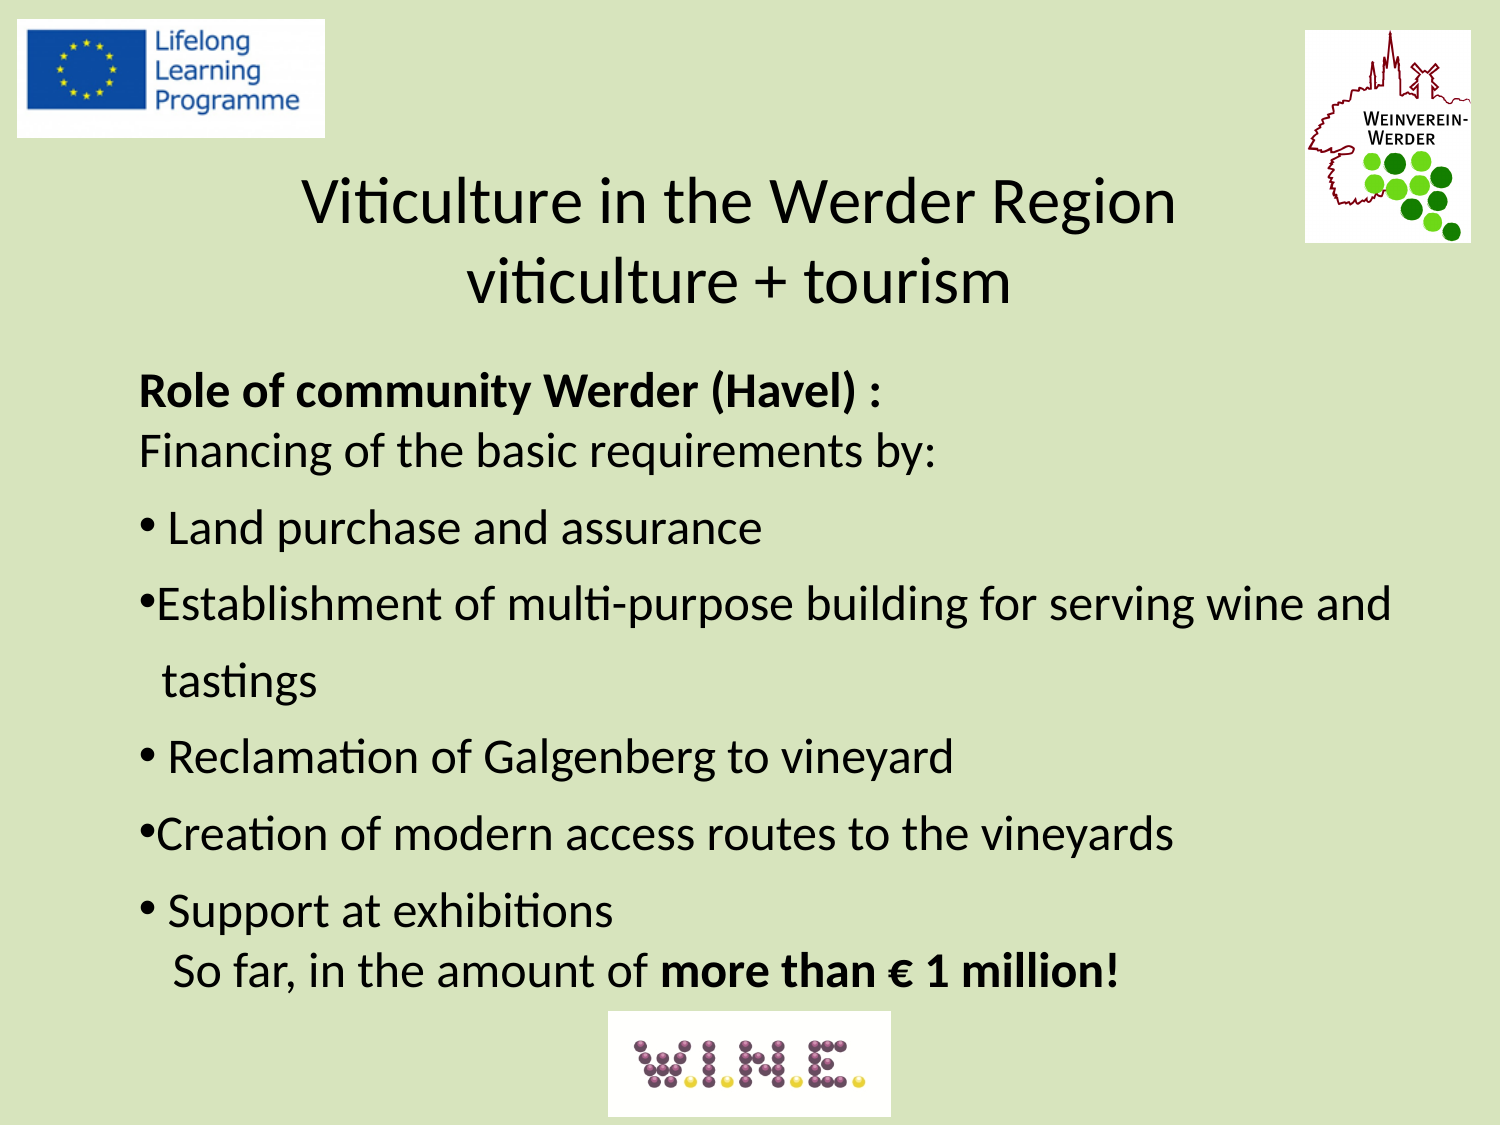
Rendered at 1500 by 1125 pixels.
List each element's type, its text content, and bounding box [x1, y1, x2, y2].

picture [608, 1011, 891, 1117]
picture [17, 19, 325, 138]
picture [1305, 30, 1471, 243]
text_box Role of community Werder (Havel) : Financing of the basic requirements by: Land purchase and assurance Establishment of multi-purpose building for serving wine and tastings Reclamation of Galgenberg to vineyard Creation of modern access routes to the vineyards Support at exhibitions So far, in the amount of more than € 1 million! [123, 349, 1426, 1006]
text_box Viticulture in the Werder Region viticulture + tourism [64, 149, 1415, 315]
